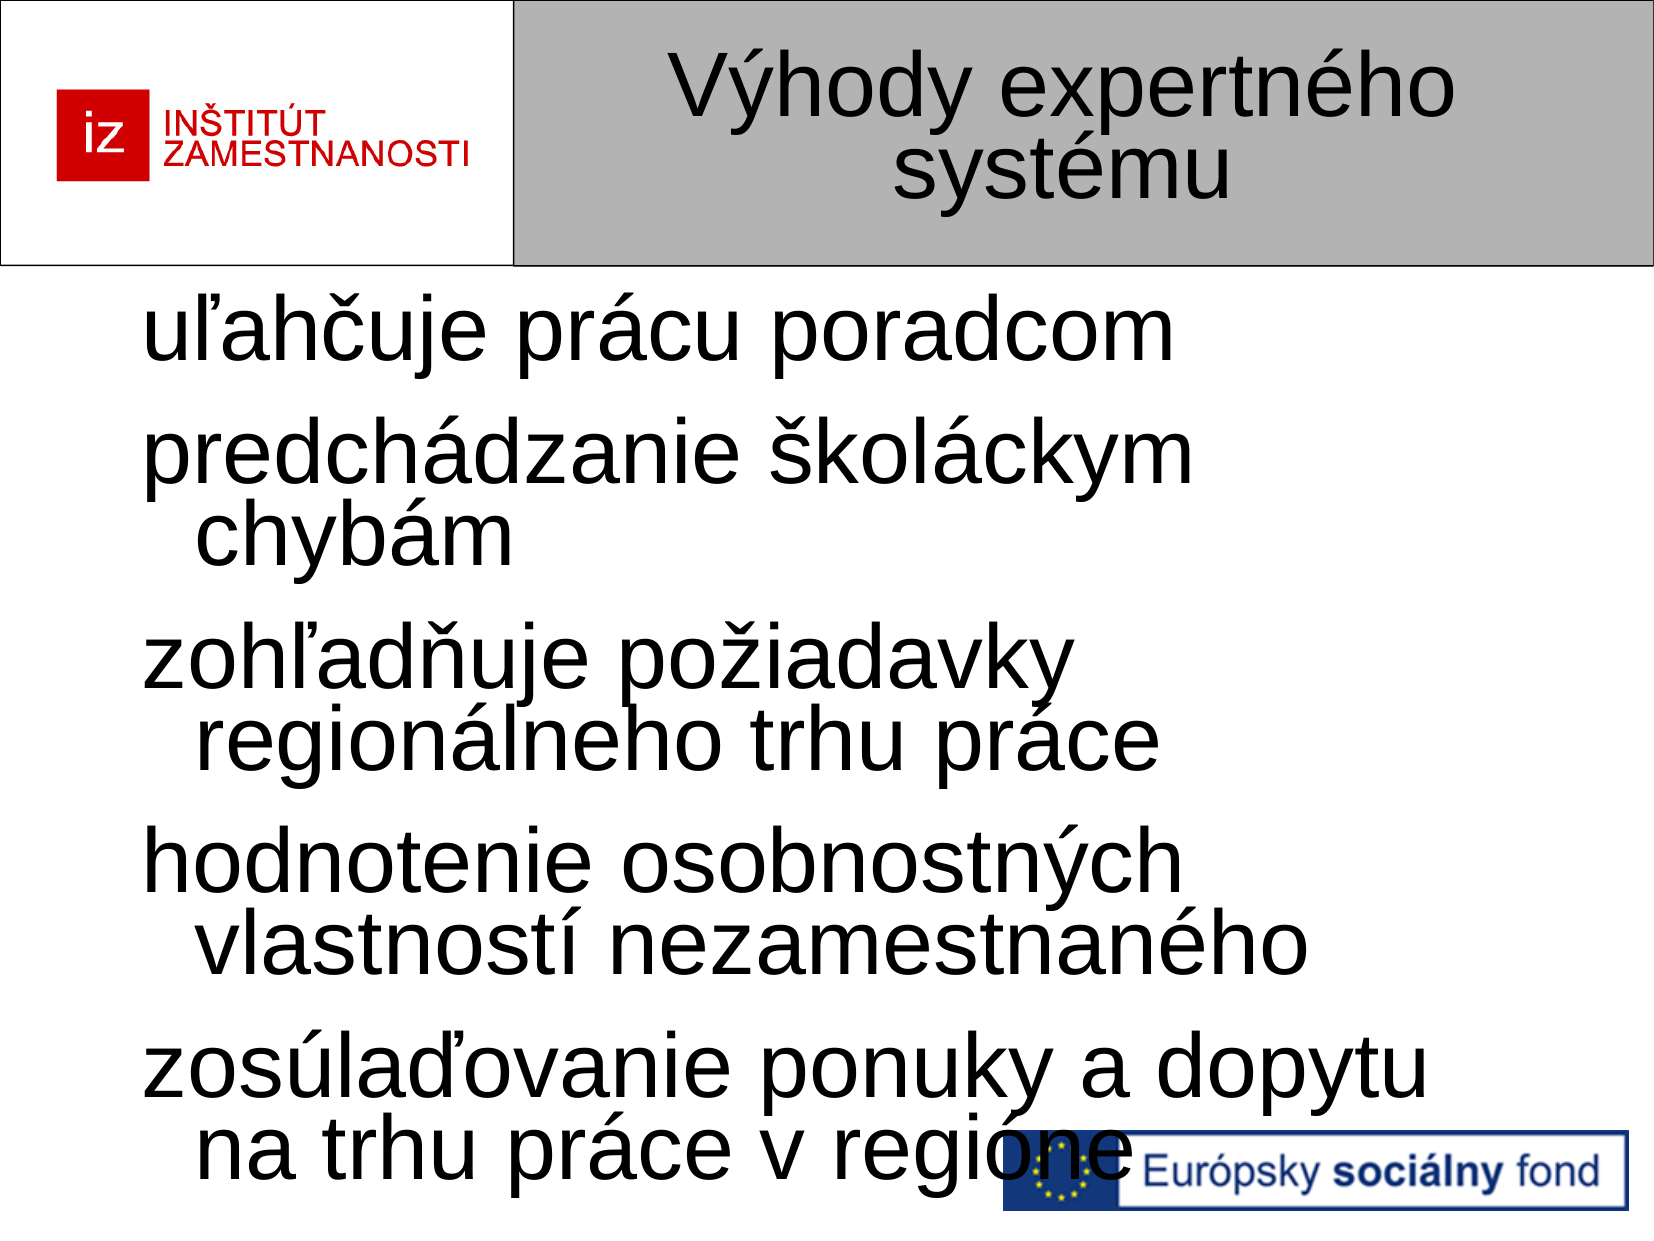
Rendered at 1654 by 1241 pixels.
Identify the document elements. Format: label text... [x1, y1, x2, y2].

title Výhody expertného systému [561, 37, 1565, 229]
picture [5, 8, 512, 257]
picture [1536, 1130, 1629, 1211]
list uľahčuje prácu poradcom predchádzanie školáckym chybám zohľadňuje požiadavky regionálneho trhu práce hodnotenie osobnostných vlastností nezamestnaného zosúlaďovanie ponuky a dopytu na trhu práce v regióne [124, 295, 1536, 1217]
